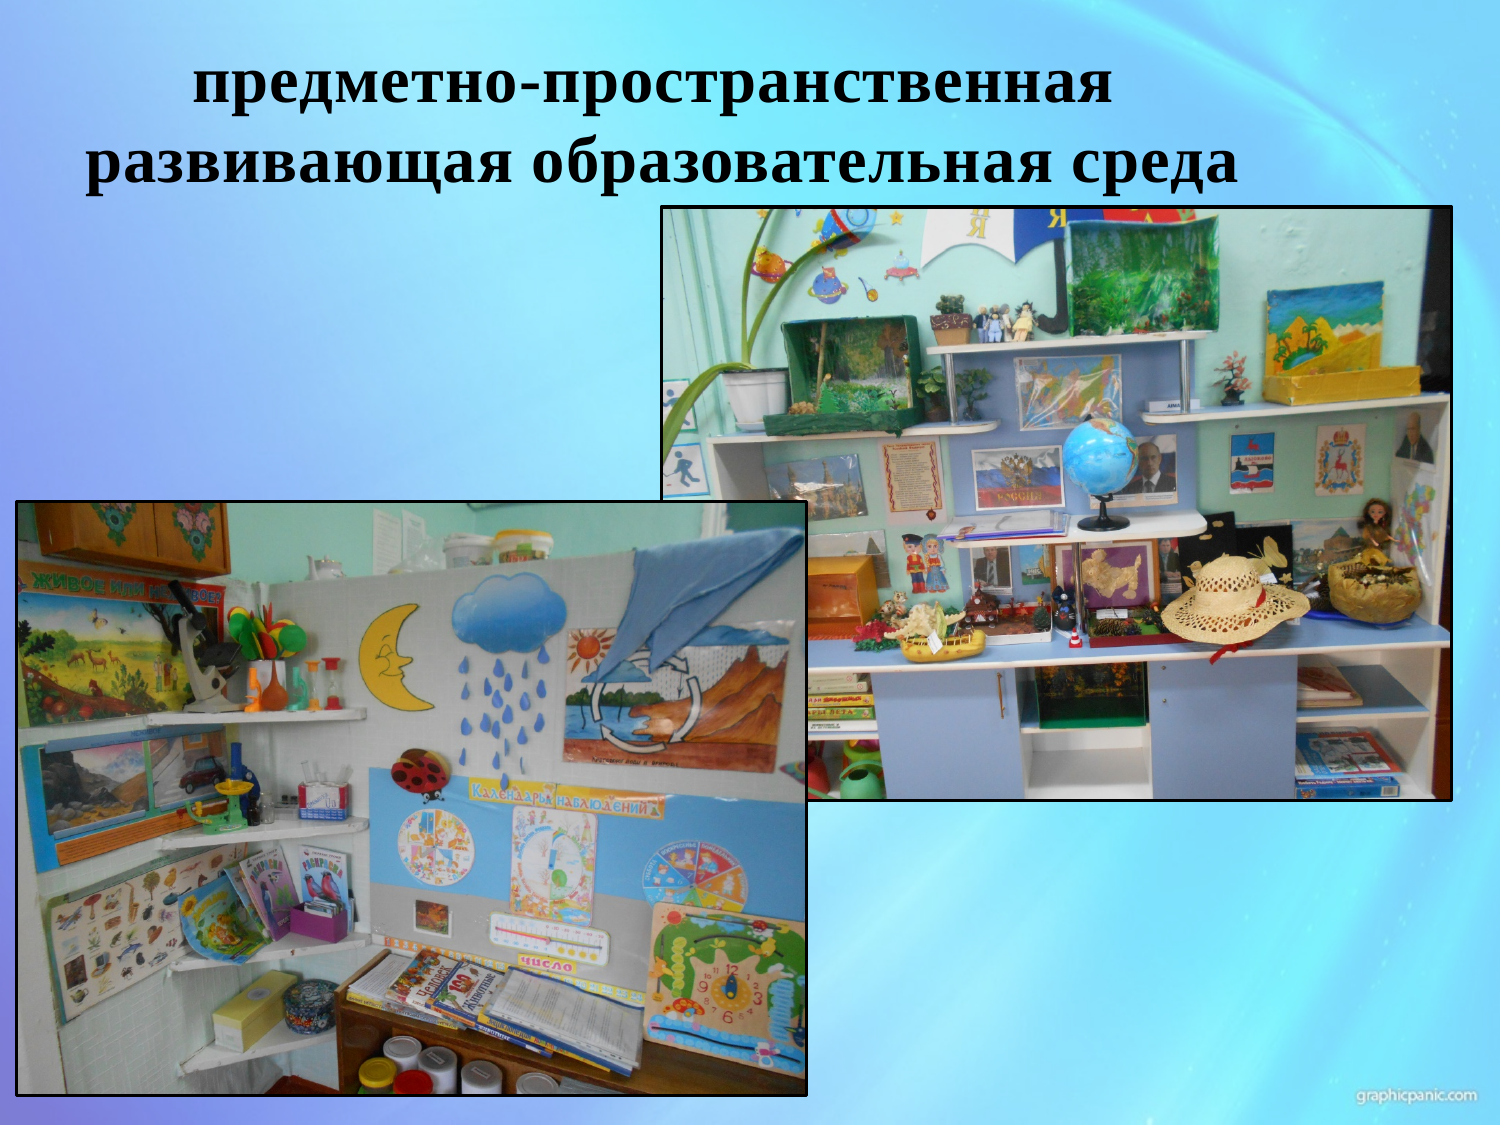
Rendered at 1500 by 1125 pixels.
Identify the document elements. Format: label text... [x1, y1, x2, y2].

picture [662, 208, 1451, 800]
picture [17, 503, 806, 1094]
text_box предметно-пространственная развивающая образовательная среда [64, 28, 1261, 206]
